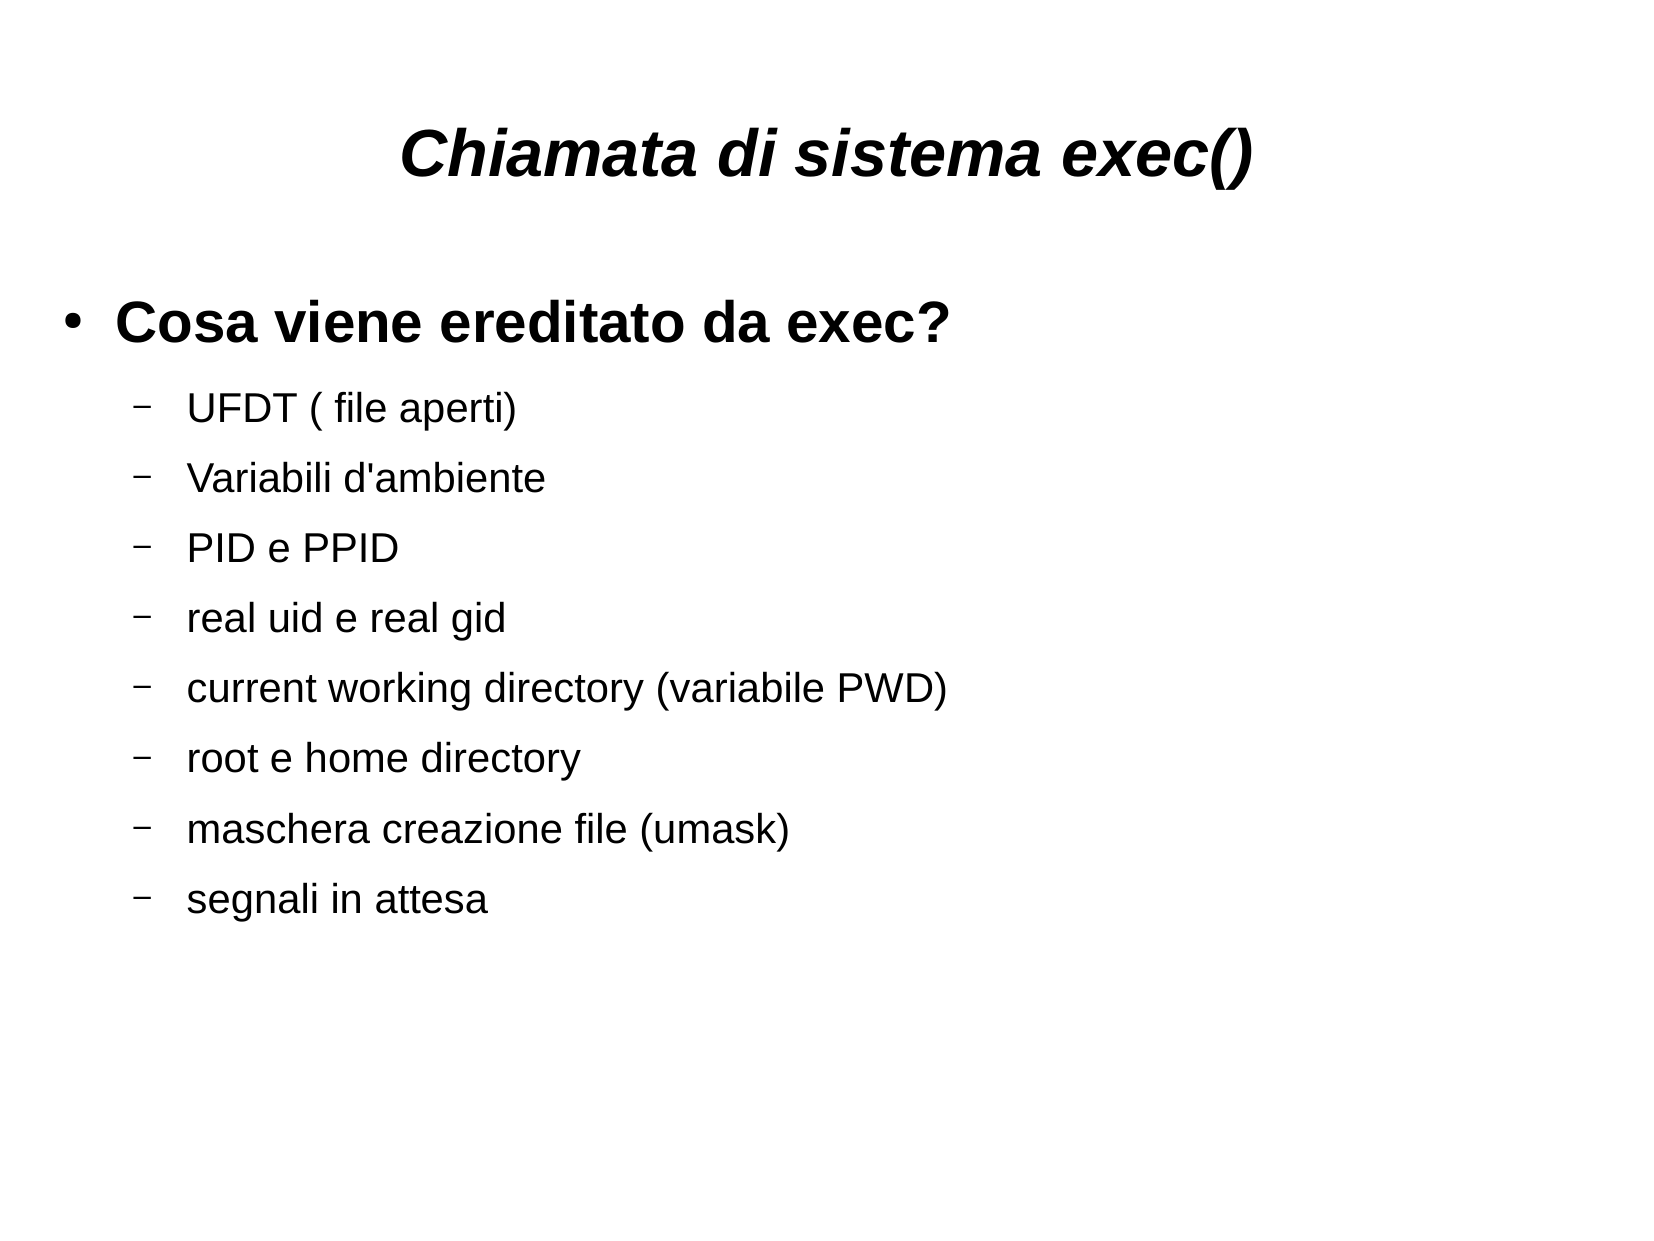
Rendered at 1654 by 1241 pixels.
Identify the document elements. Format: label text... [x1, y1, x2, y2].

title Chiamata di sistema exec() [82, 49, 1571, 257]
list Cosa viene ereditato da exec? UFDT ( file aperti) Variabili d'ambiente PID e PPID real uid e real gid current working directory (variabile PWD) root e home directory maschera creazione file (umask) segnali in attesa [45, 290, 1621, 1171]
